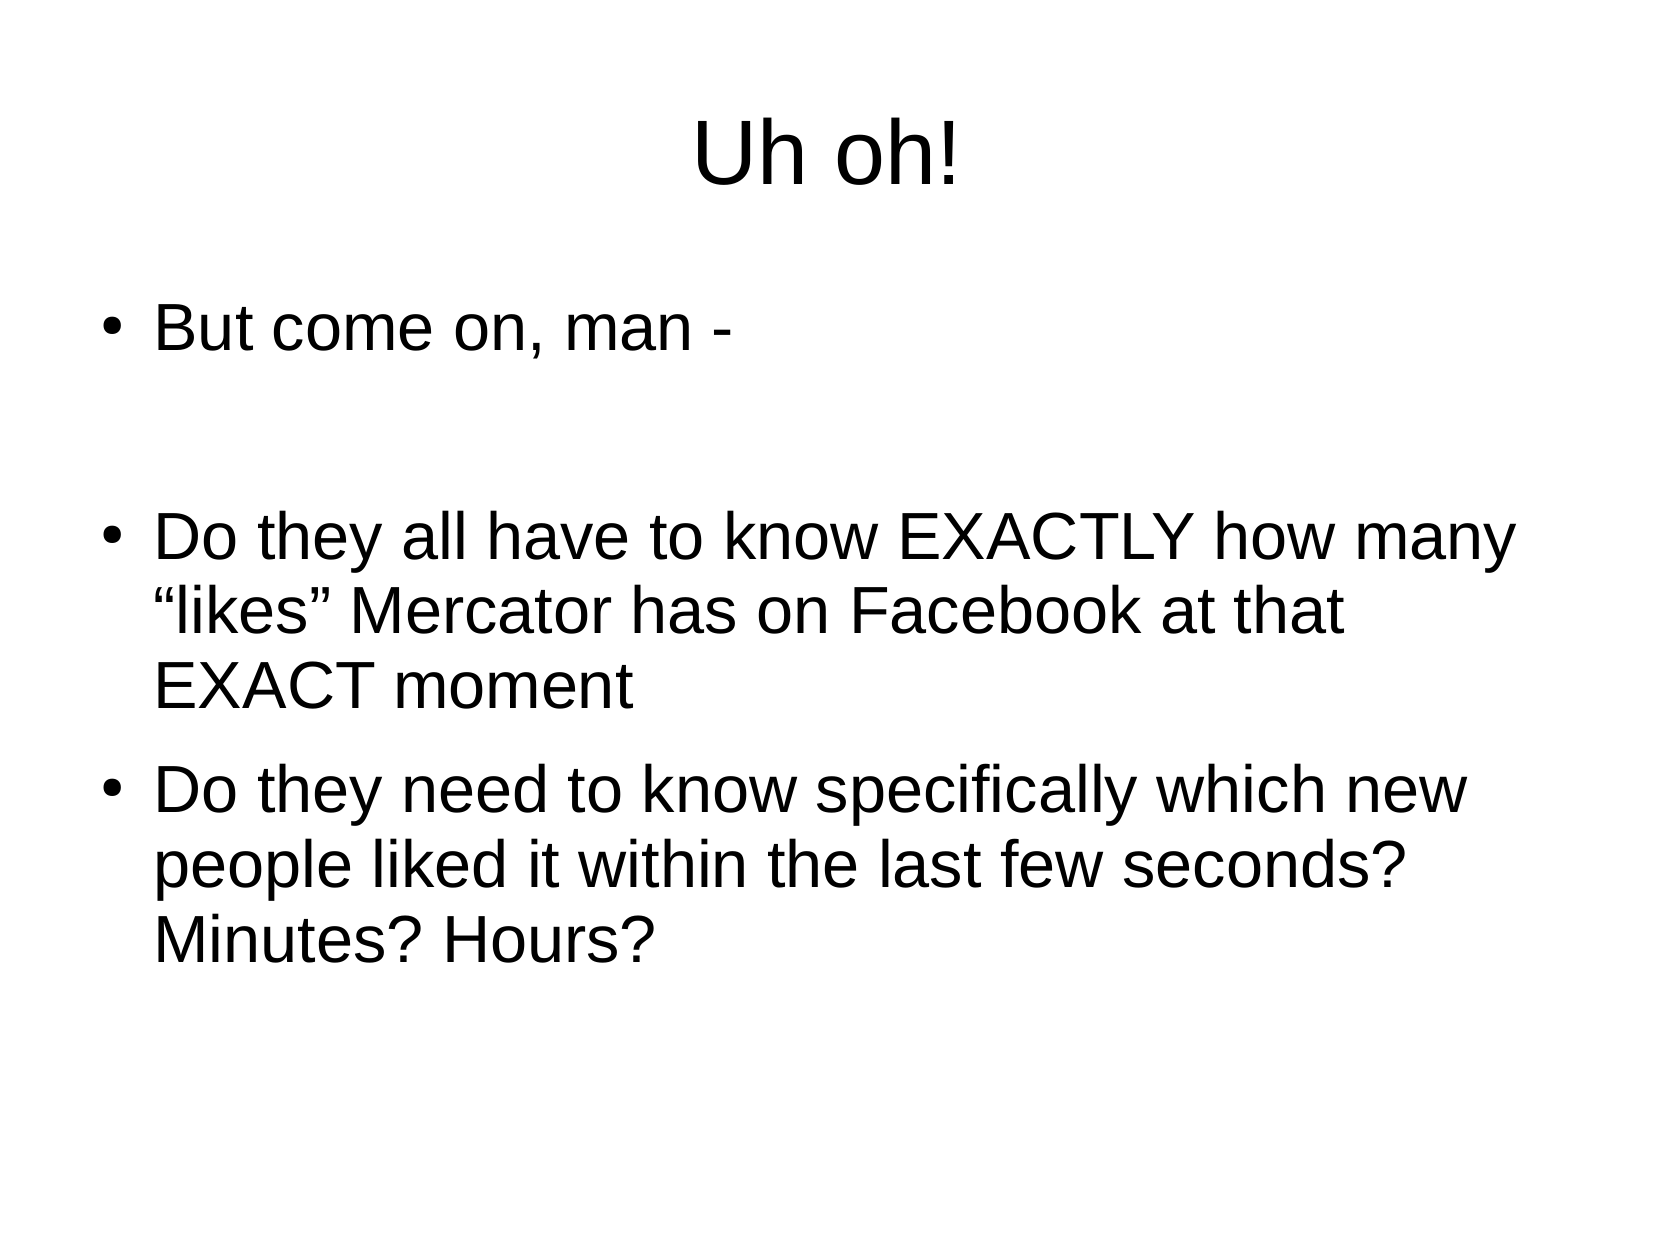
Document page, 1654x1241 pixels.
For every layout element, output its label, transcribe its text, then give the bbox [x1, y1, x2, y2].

title Uh oh! [82, 49, 1571, 257]
list But come on, man - Do they all have to know EXACTLY how many “likes” Mercator has on Facebook at that EXACT moment Do they need to know specifically which new people liked it within the last few seconds? Minutes? Hours? [82, 290, 1571, 1109]
